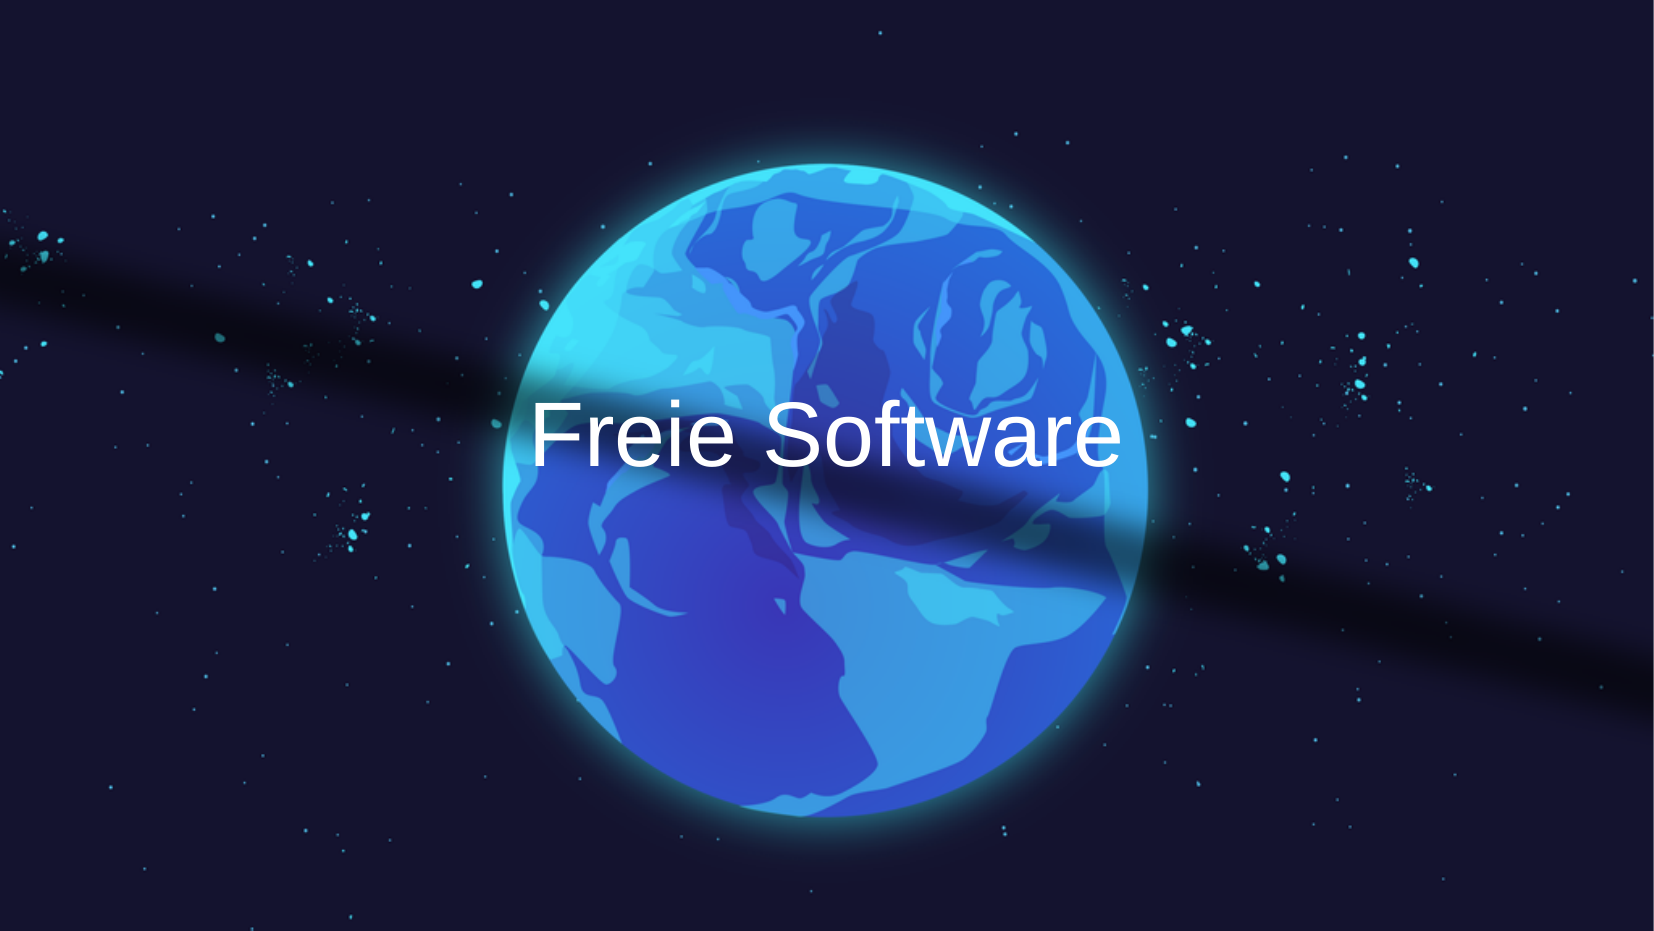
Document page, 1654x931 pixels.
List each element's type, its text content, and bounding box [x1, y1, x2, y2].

picture [0, 0, 1654, 931]
text_box Freie Software [82, 37, 1571, 832]
